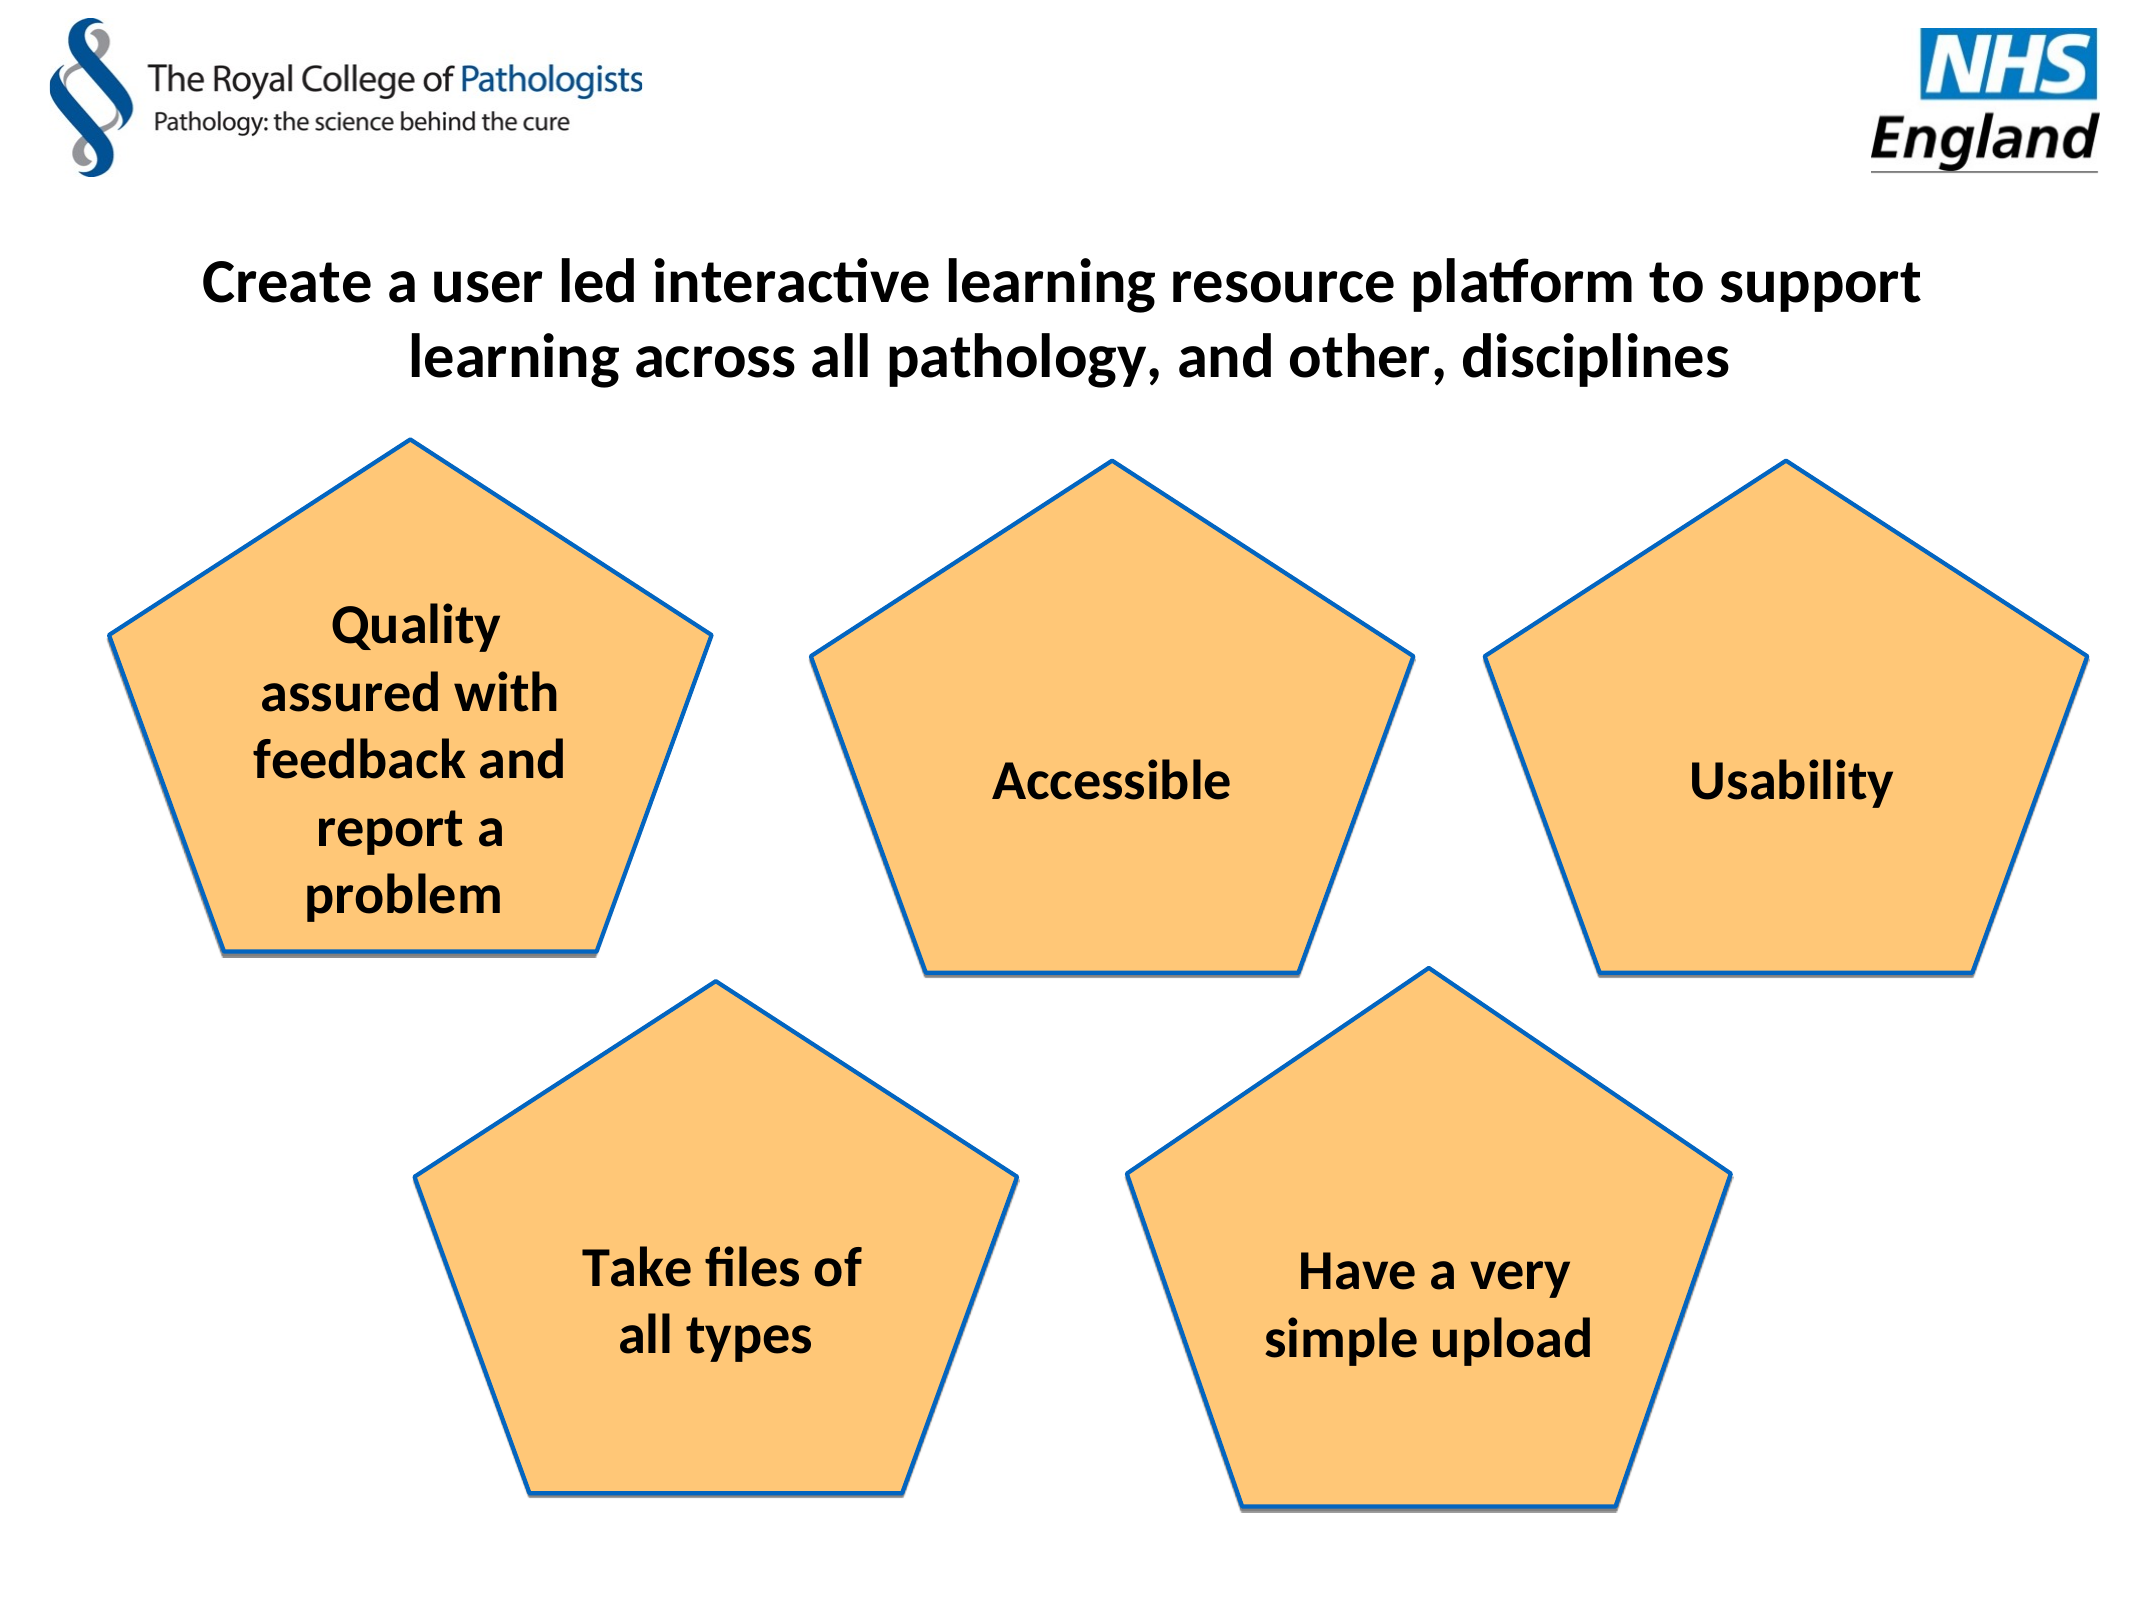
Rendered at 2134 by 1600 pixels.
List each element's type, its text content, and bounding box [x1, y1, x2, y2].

text_box Create a user led interactive learning resource platform to support learning across all pathology, and other, disciplines [69, 229, 2058, 458]
text_box Accessible [810, 460, 1414, 973]
text_box Take files of all types [414, 981, 1018, 1494]
text_box Usability [1484, 460, 2088, 973]
text_box Quality assured with feedback and report a problem [109, 439, 712, 952]
text_box Have a very simple upload [1126, 967, 1731, 1507]
text_box [50, 18, 642, 177]
